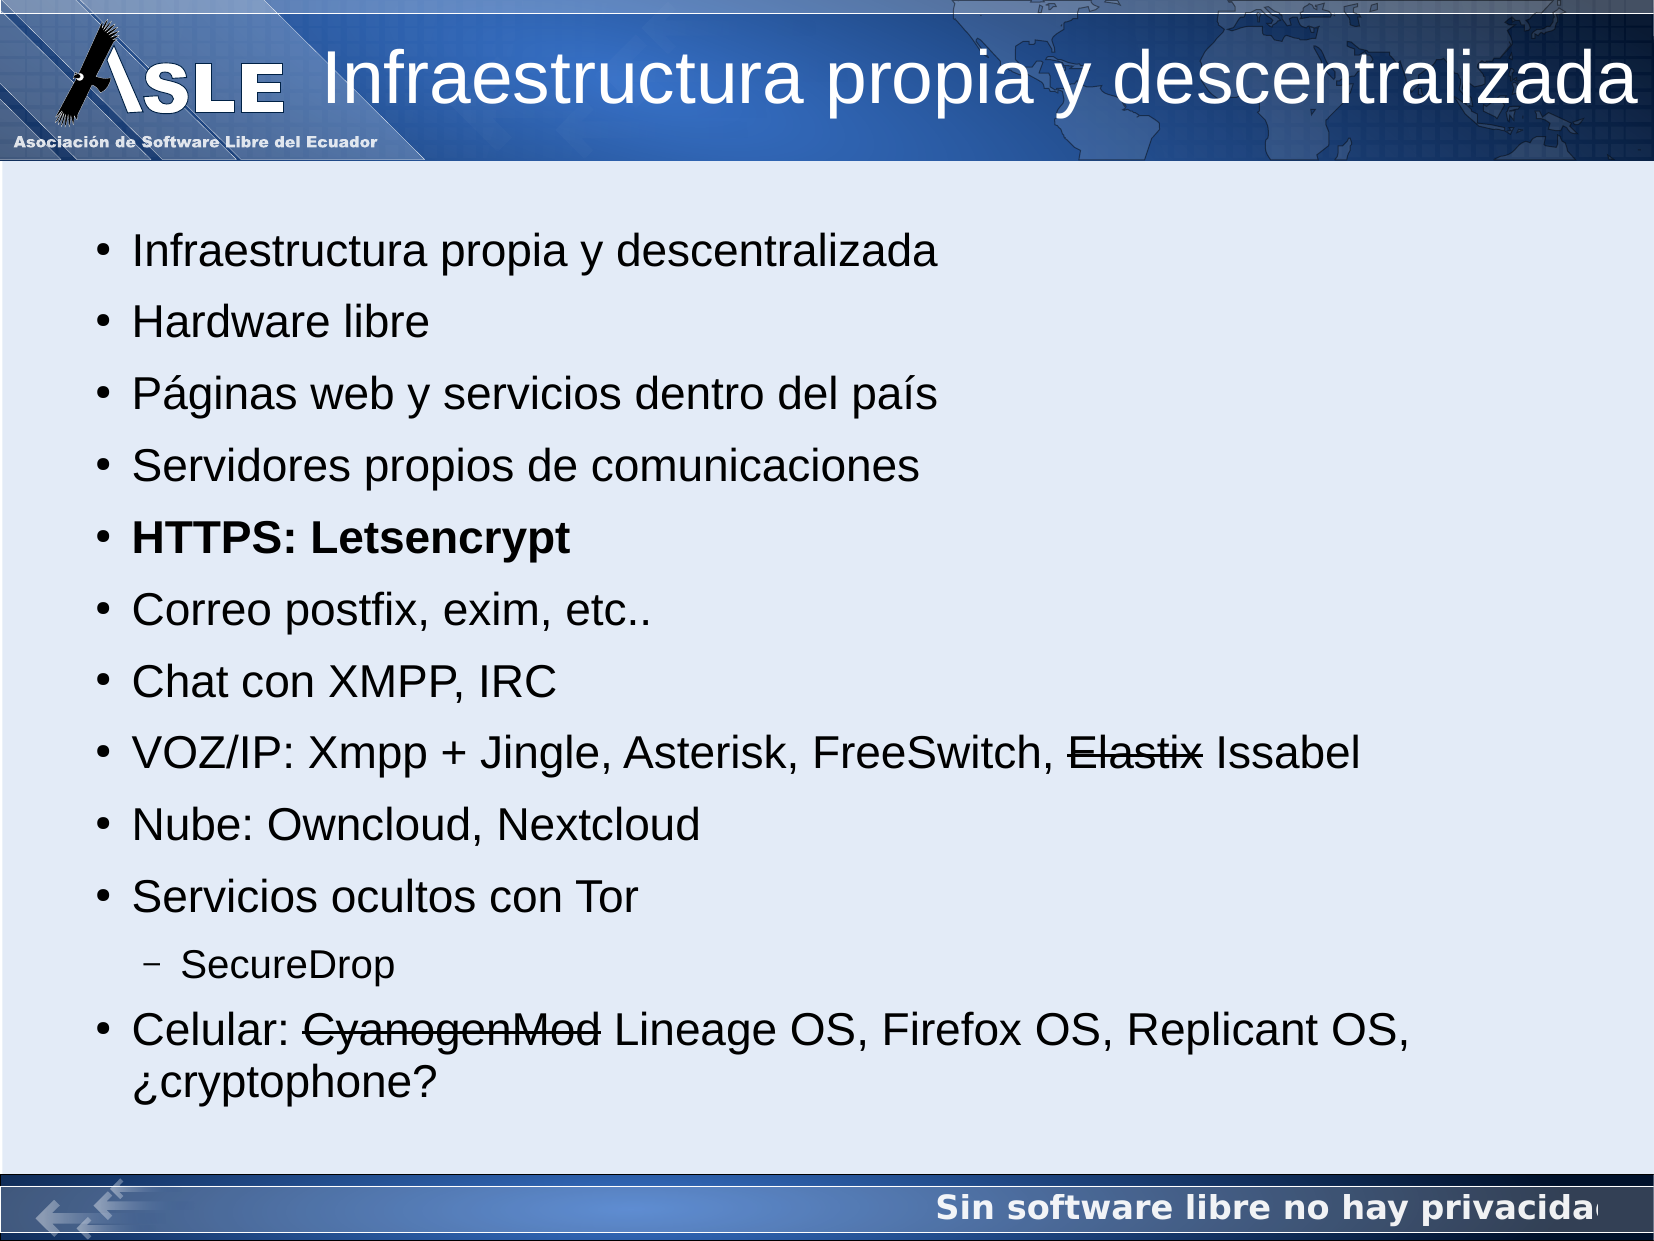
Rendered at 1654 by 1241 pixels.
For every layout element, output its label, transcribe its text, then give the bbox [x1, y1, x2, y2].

list Infraestructura propia y descentralizada Hardware libre Páginas web y servicios dentro del país Servidores propios de comunicaciones HTTPS: Letsencrypt Correo postfix, exim, etc.. Chat con XMPP, IRC VOZ/IP: Xmpp + Jingle, Asterisk, FreeSwitch, Elastix Issabel Nube: Owncloud, Nextcloud Servicios ocultos con Tor SecureDrop Celular: CyanogenMod Lineage OS, Firefox OS, Replicant OS, ¿cryptophone? [82, 224, 1630, 1111]
title Infraestructura propia y descentralizada [318, 26, 1642, 130]
